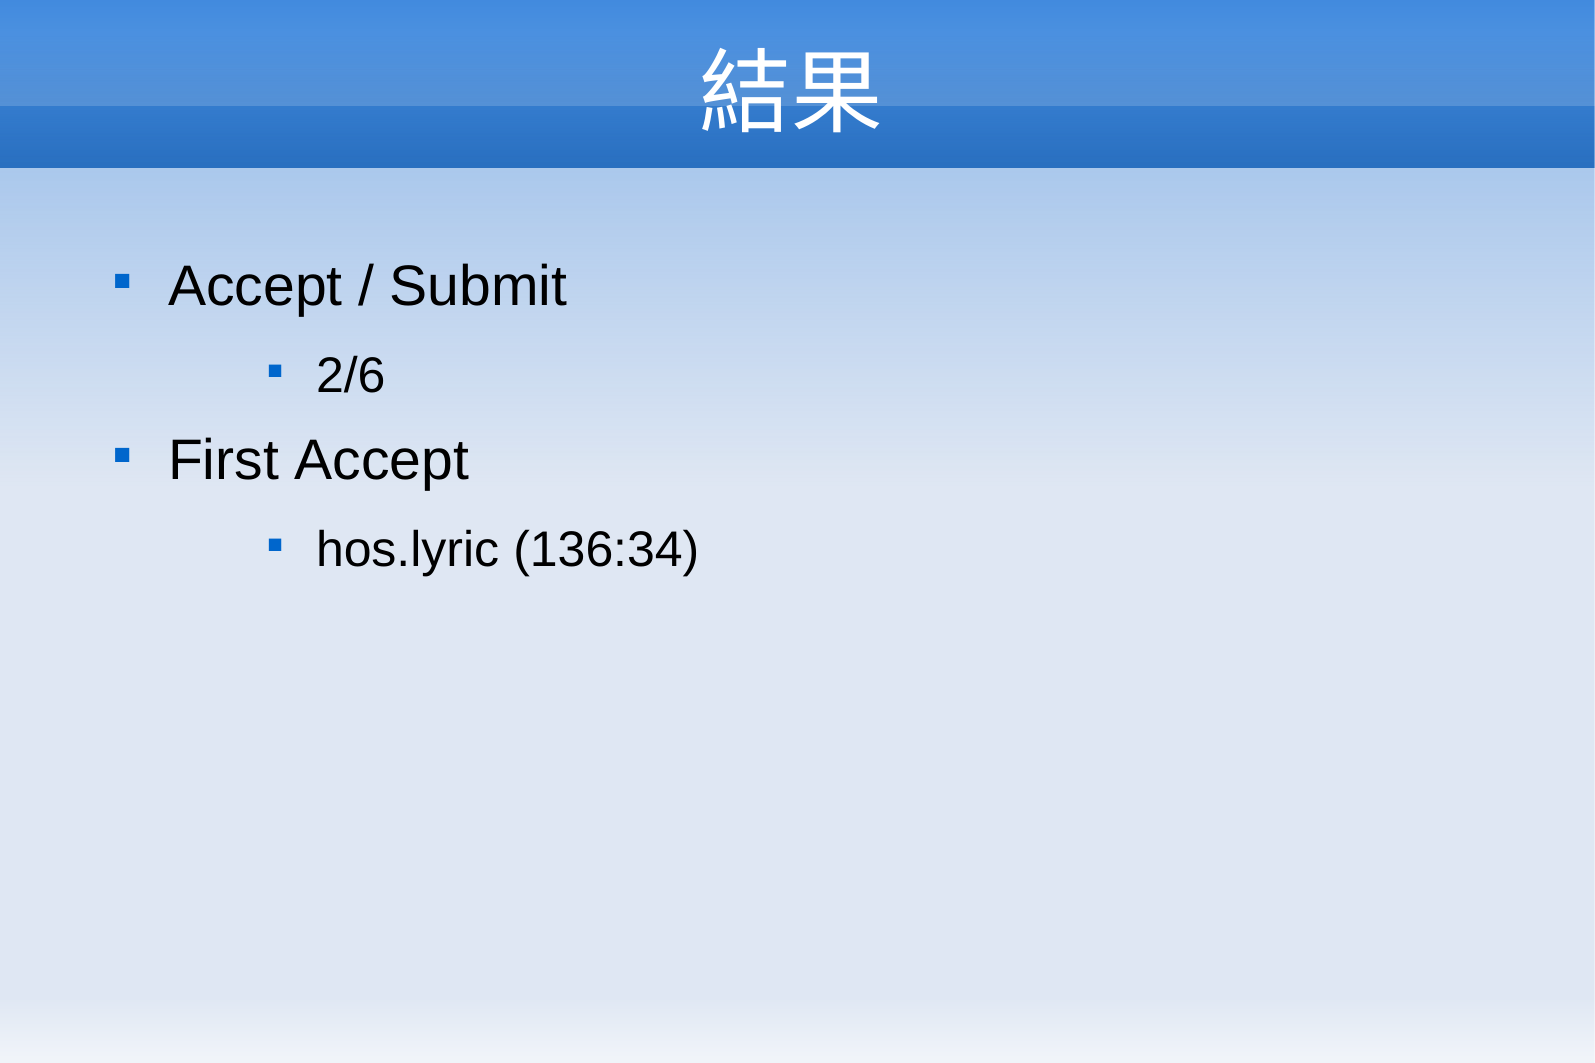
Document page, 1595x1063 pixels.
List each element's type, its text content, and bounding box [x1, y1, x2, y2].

title 結果 [74, 0, 1510, 178]
list Accept / Submit 2/6 First Accept hos.lyric (136:34) [79, 248, 1515, 951]
